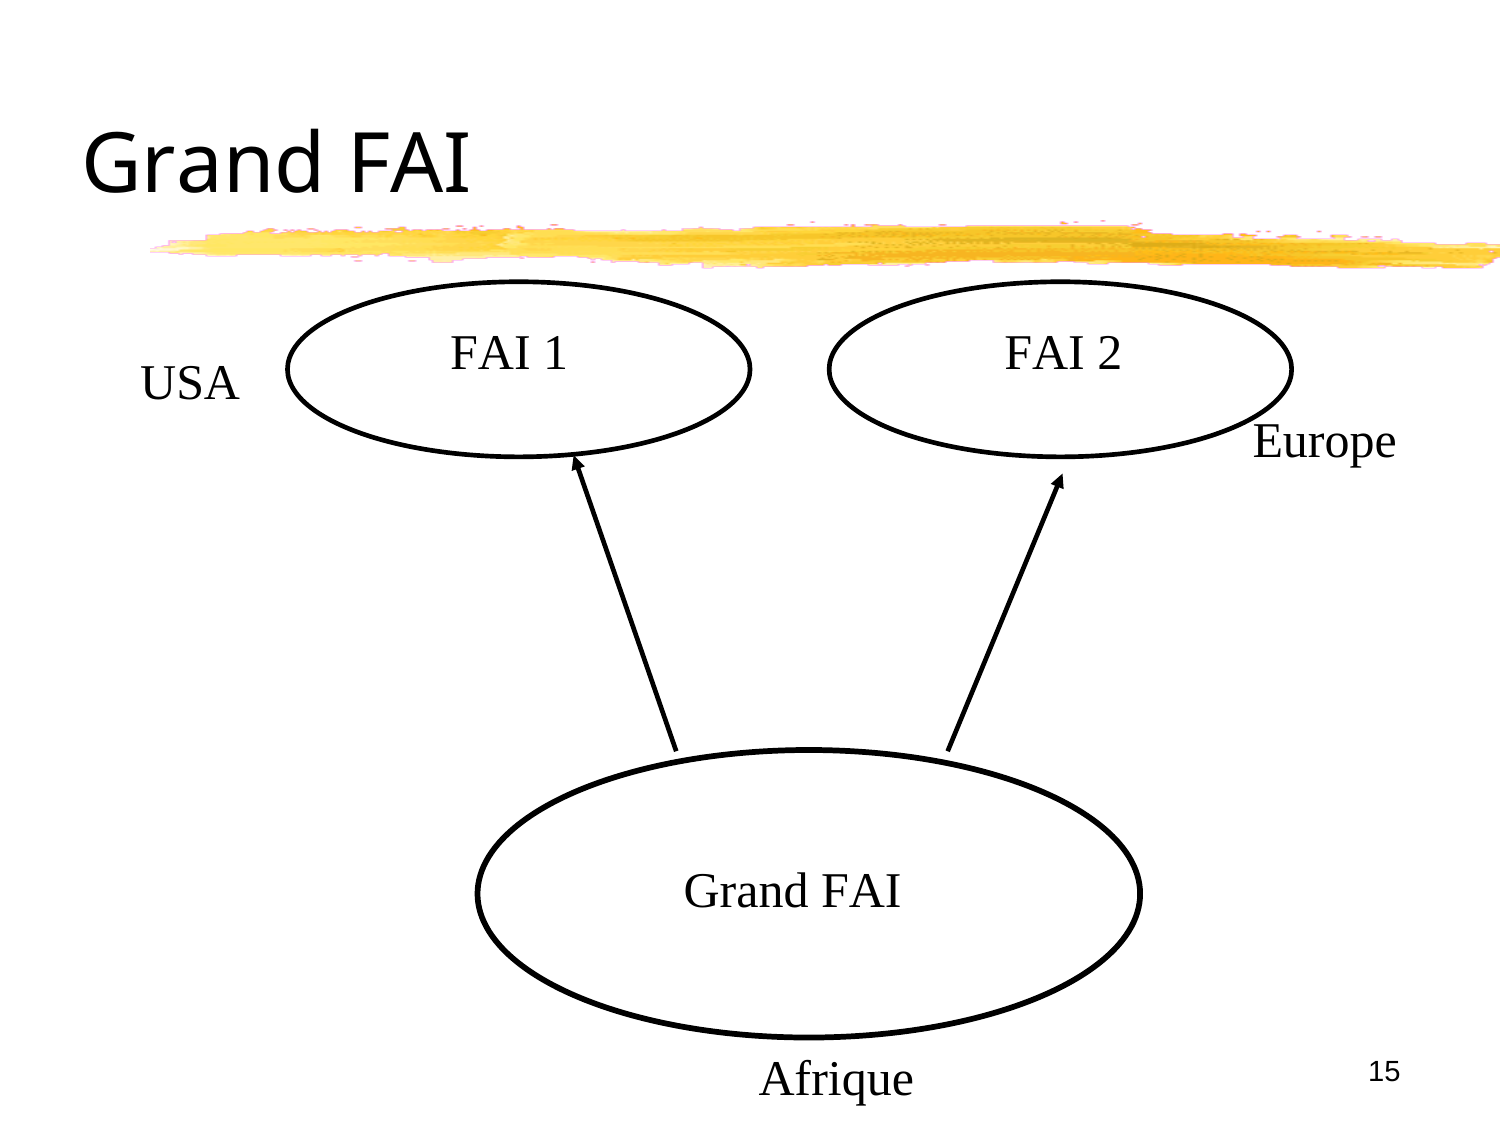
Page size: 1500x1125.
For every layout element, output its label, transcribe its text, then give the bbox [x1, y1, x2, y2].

text_box Grand FAI [668, 849, 917, 926]
text_box Afrique [725, 1037, 948, 1113]
text_box Europe [1237, 399, 1412, 476]
title Grand FAI [66, 37, 1342, 225]
picture [150, 215, 1500, 279]
text_box FAI 1 [393, 311, 626, 387]
text_box USA [125, 341, 255, 417]
text_box FAI 2 [947, 311, 1180, 387]
